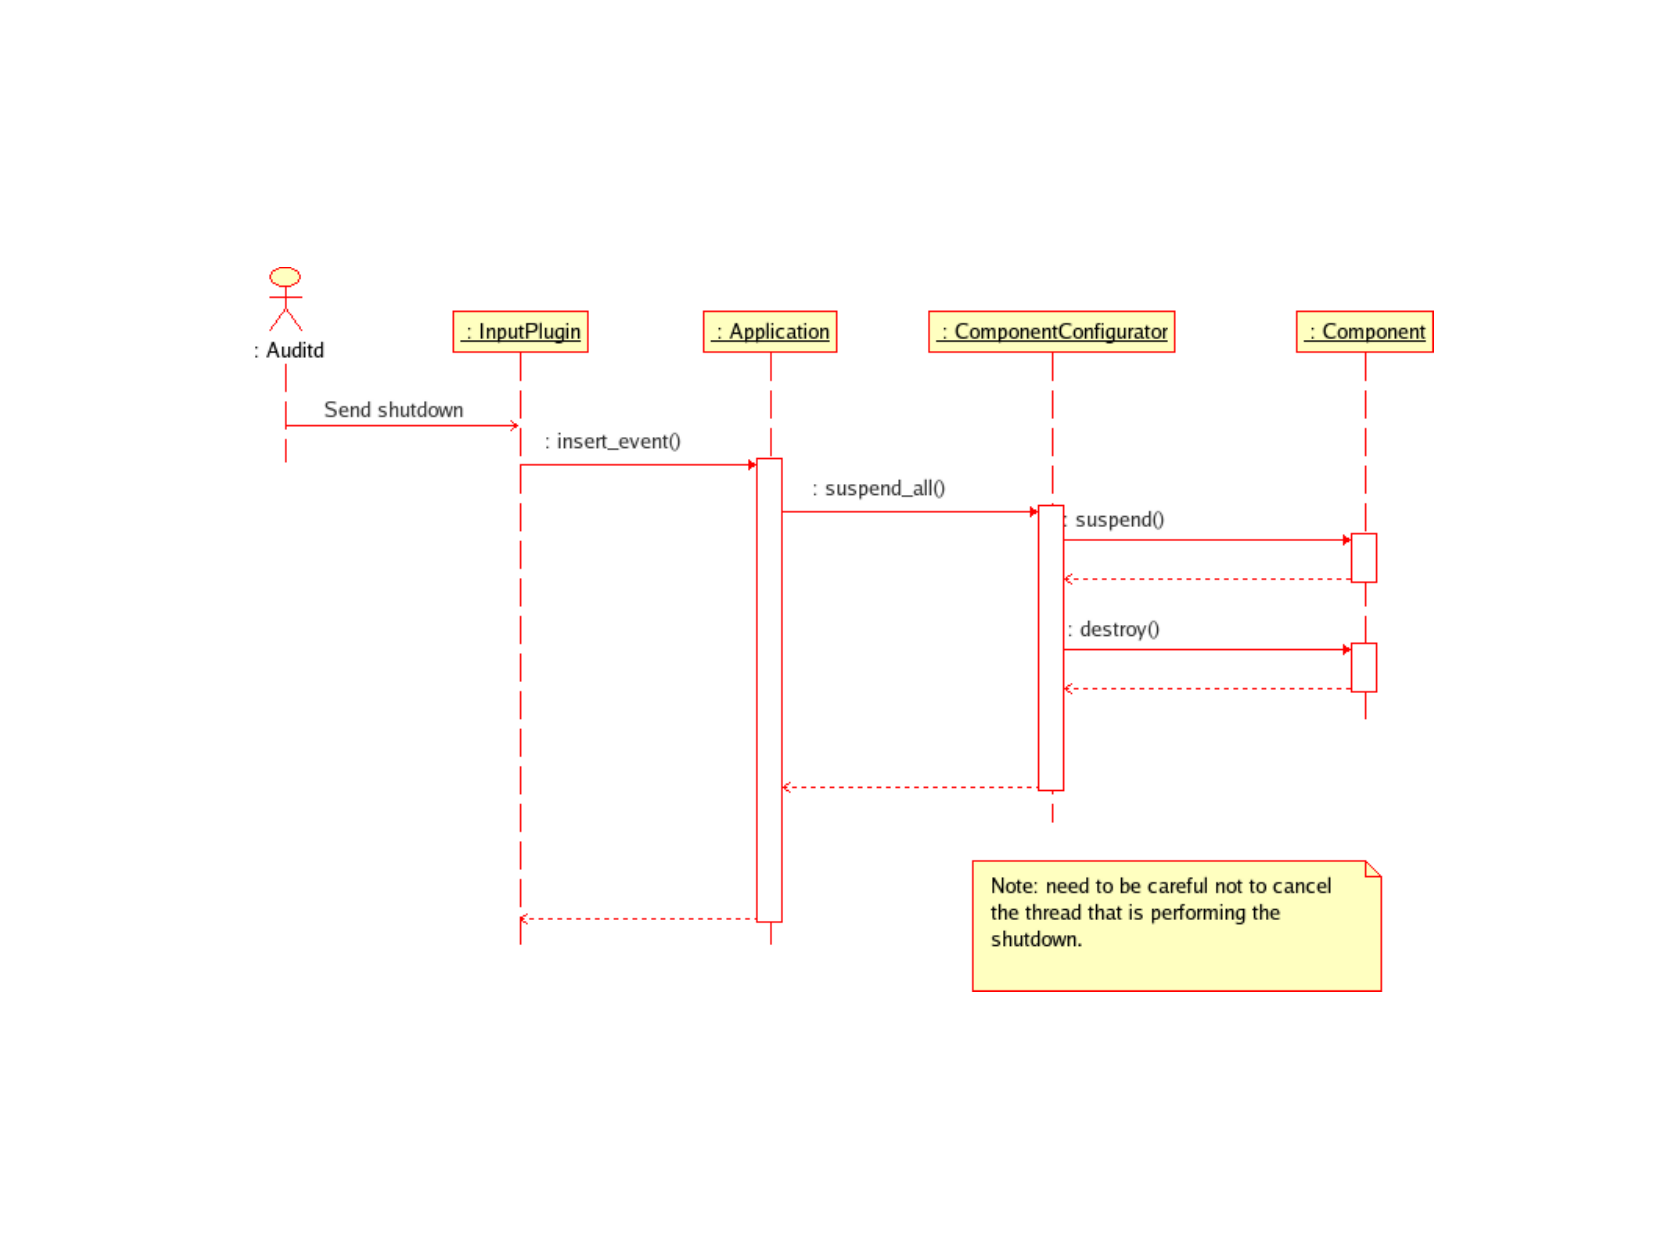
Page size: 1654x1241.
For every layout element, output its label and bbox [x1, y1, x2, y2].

picture [240, 267, 1434, 992]
